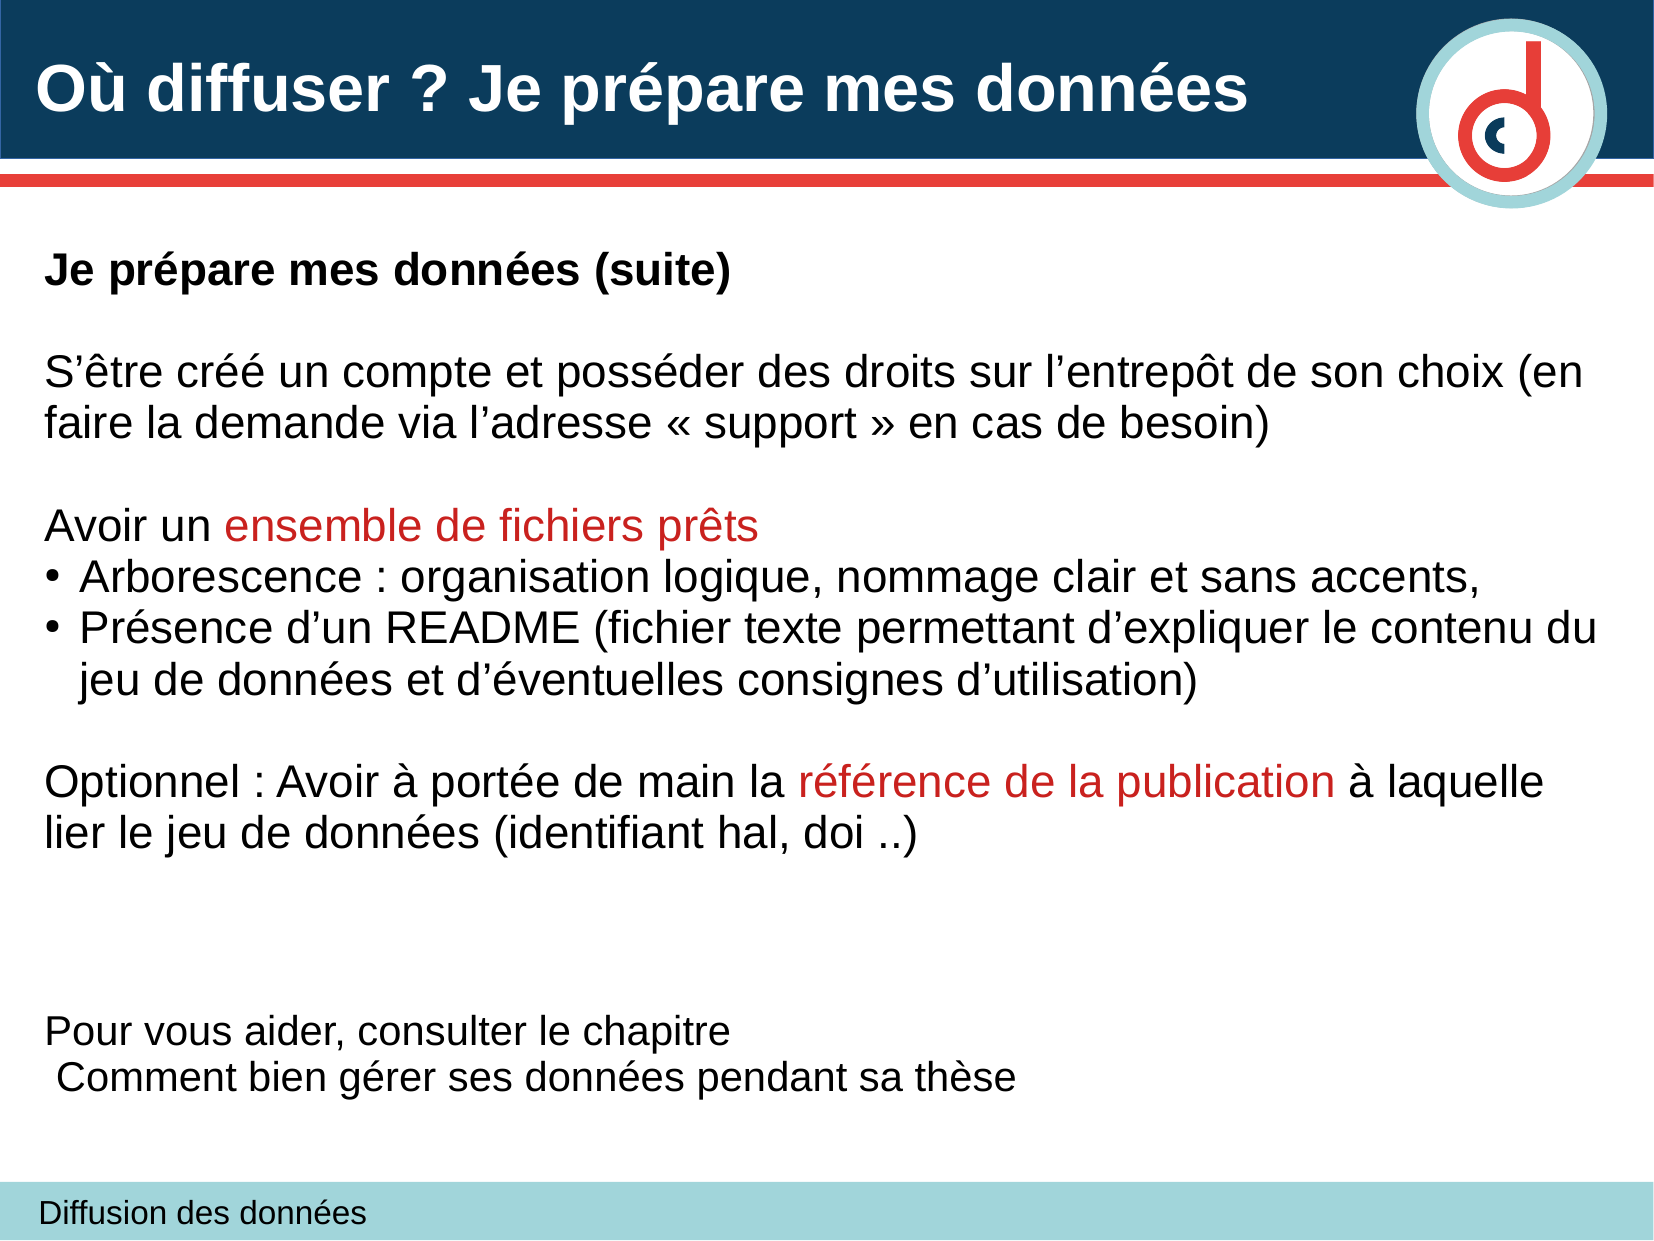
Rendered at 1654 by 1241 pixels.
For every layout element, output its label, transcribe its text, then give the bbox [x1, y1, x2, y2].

title Où diffuser ? Je prépare mes données [35, 11, 1430, 159]
text_box Je prépare mes données (suite) S’être créé un compte et posséder des droits sur l’entrepôt de son choix (en faire la demande via l’adresse « support » en cas de besoin) Avoir un ensemble de fichiers prêts Arborescence : organisation logique, nommage clair et sans accents, Présence d’un README (fichier texte permettant d’expliquer le contenu du jeu de données et d’éventuelles consignes d’utilisation) Optionnel : Avoir à portée de main la référence de la publication à laquelle lier le jeu de données (identifiant hal, doi ..) Pour vous aider, consulter le chapitre Comment bien gérer ses données pendant sa thèse [29, 236, 1625, 1109]
text_box Diffusion des données [23, 1187, 621, 1241]
